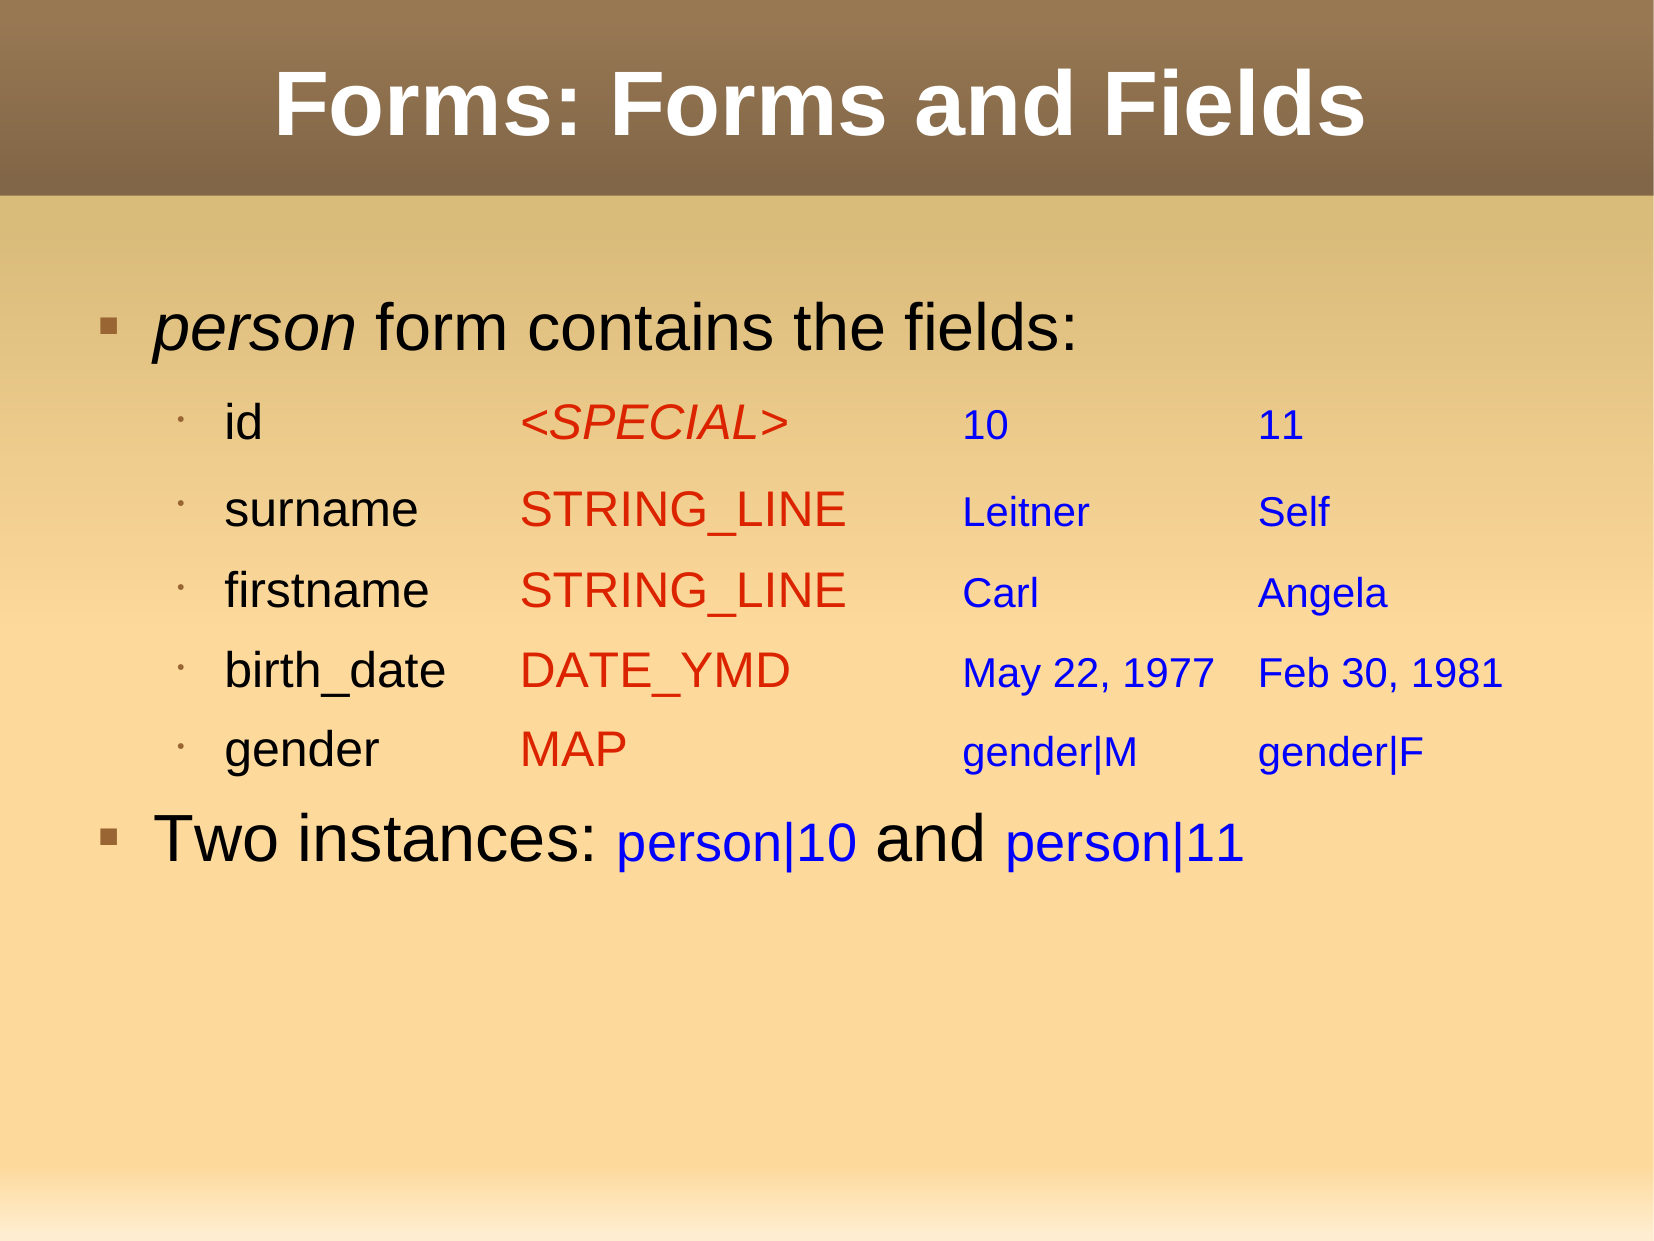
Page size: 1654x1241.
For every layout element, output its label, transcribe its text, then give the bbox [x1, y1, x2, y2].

picture [0, 0, 1654, 1241]
title Forms: Forms and Fields [76, 7, 1565, 200]
list person form contains the fields: id <SPECIAL> 10 11 surname STRING_LINE Leitner Self firstname STRING_LINE Carl Angela birth_date DATE_YMD May 22, 1977 Feb 30, 1981 gender MAP gender|M gender|F Two instances: person|10 and person|11 [82, 290, 1571, 1094]
